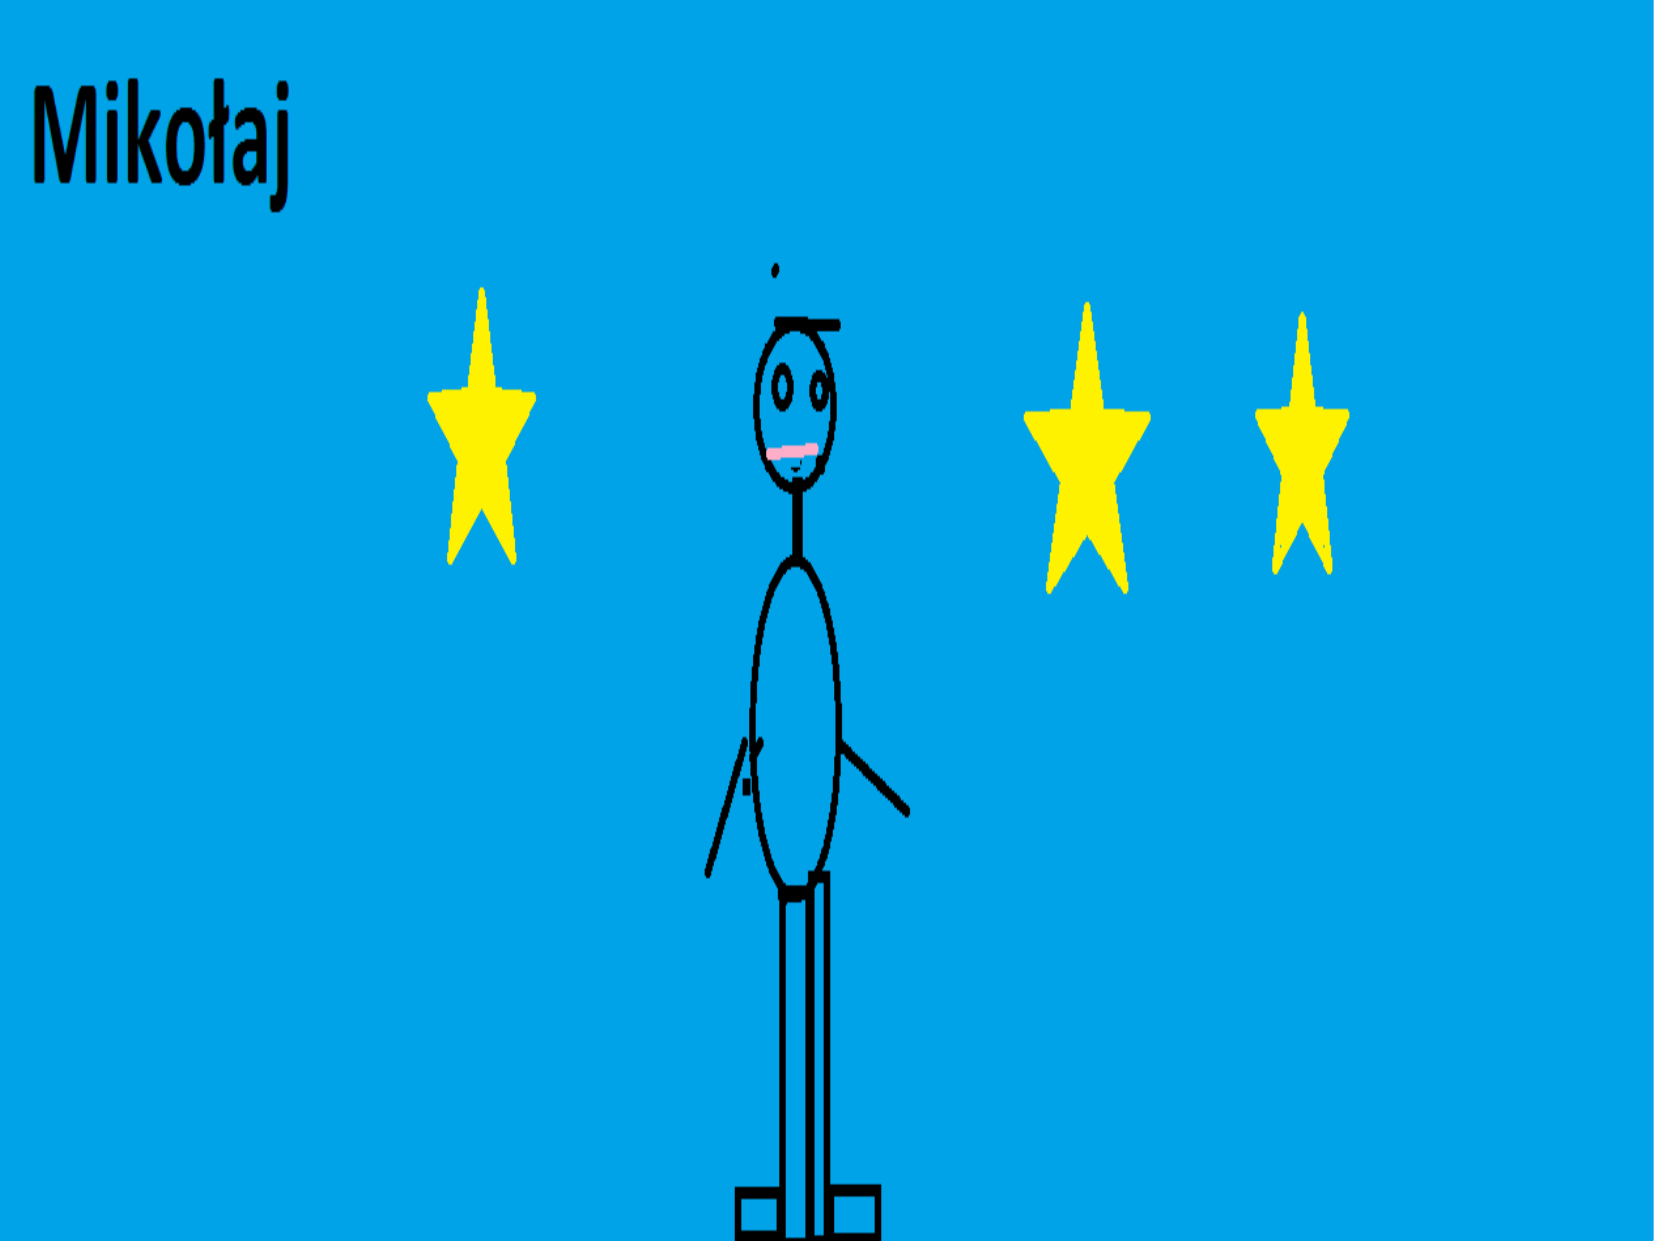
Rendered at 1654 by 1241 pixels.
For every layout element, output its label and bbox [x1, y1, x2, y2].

picture [428, 287, 536, 565]
picture [209, 80, 229, 182]
picture [35, 87, 96, 182]
picture [1024, 302, 1150, 594]
picture [107, 82, 118, 99]
picture [270, 112, 288, 210]
picture [706, 739, 746, 876]
picture [233, 109, 266, 184]
picture [107, 112, 117, 181]
picture [744, 780, 749, 794]
picture [773, 265, 778, 276]
picture [1256, 312, 1349, 574]
picture [736, 318, 909, 1241]
picture [128, 80, 162, 181]
picture [277, 83, 288, 99]
picture [166, 109, 205, 185]
